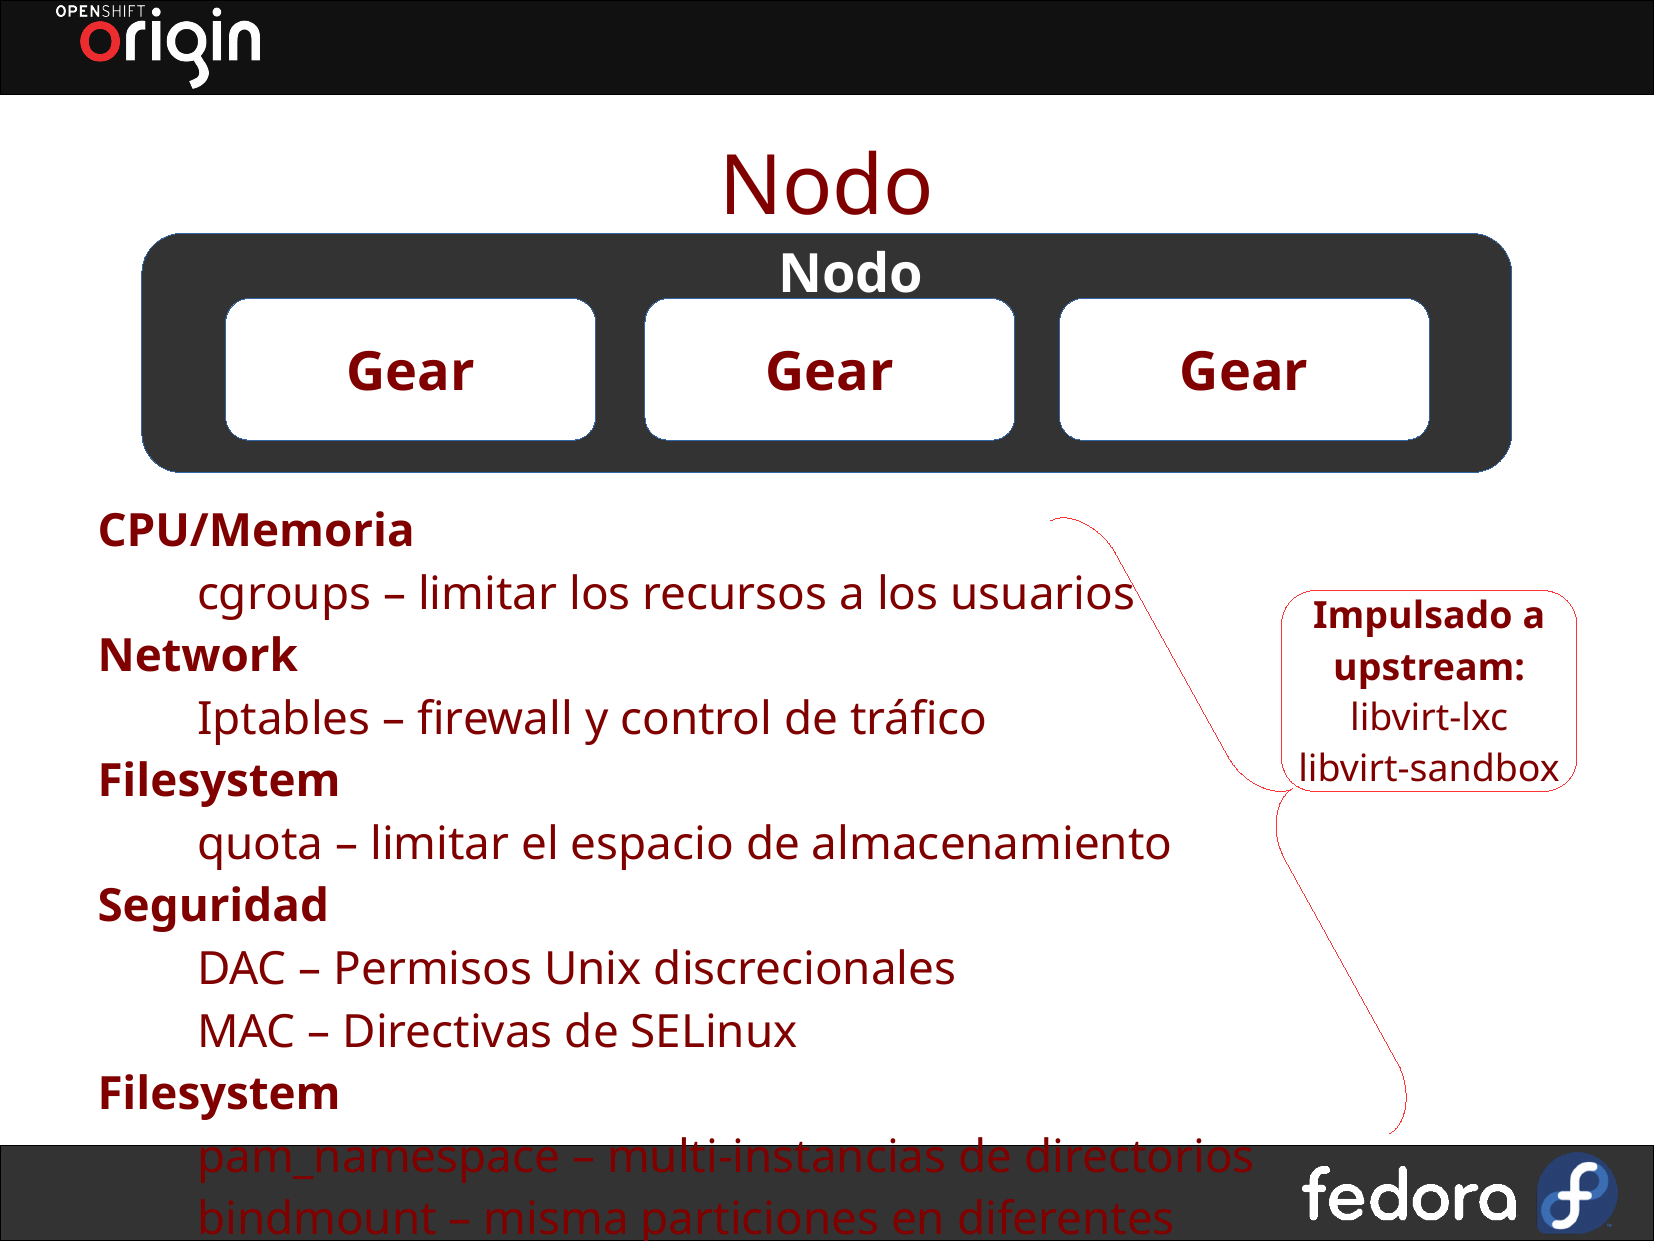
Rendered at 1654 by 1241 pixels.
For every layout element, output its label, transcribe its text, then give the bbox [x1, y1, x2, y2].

text_box Gear [644, 298, 1015, 441]
picture [1299, 1151, 1619, 1235]
picture [56, 5, 260, 89]
title Nodo [82, 78, 1571, 287]
text_box Gear [1059, 298, 1430, 441]
text_box Nodo [763, 227, 934, 306]
text_box [141, 233, 1512, 473]
text_box Gear [225, 298, 596, 441]
text_box CPU/Memoria cgroups – limitar los recursos a los usuarios Network Iptables – firewall y control de tráfico Filesystem quota – limitar el espacio de almacenamiento Seguridad DAC – Permisos Unix discrecionales MAC – Directivas de SELinux Filesystem pam_namespace – multi-instancias de directorios bindmount – misma particiones en diferentes ubicaciones [82, 490, 1453, 1145]
text_box Impulsado a upstream: libvirt-lxc libvirt-sandbox [1453, 590, 1577, 792]
